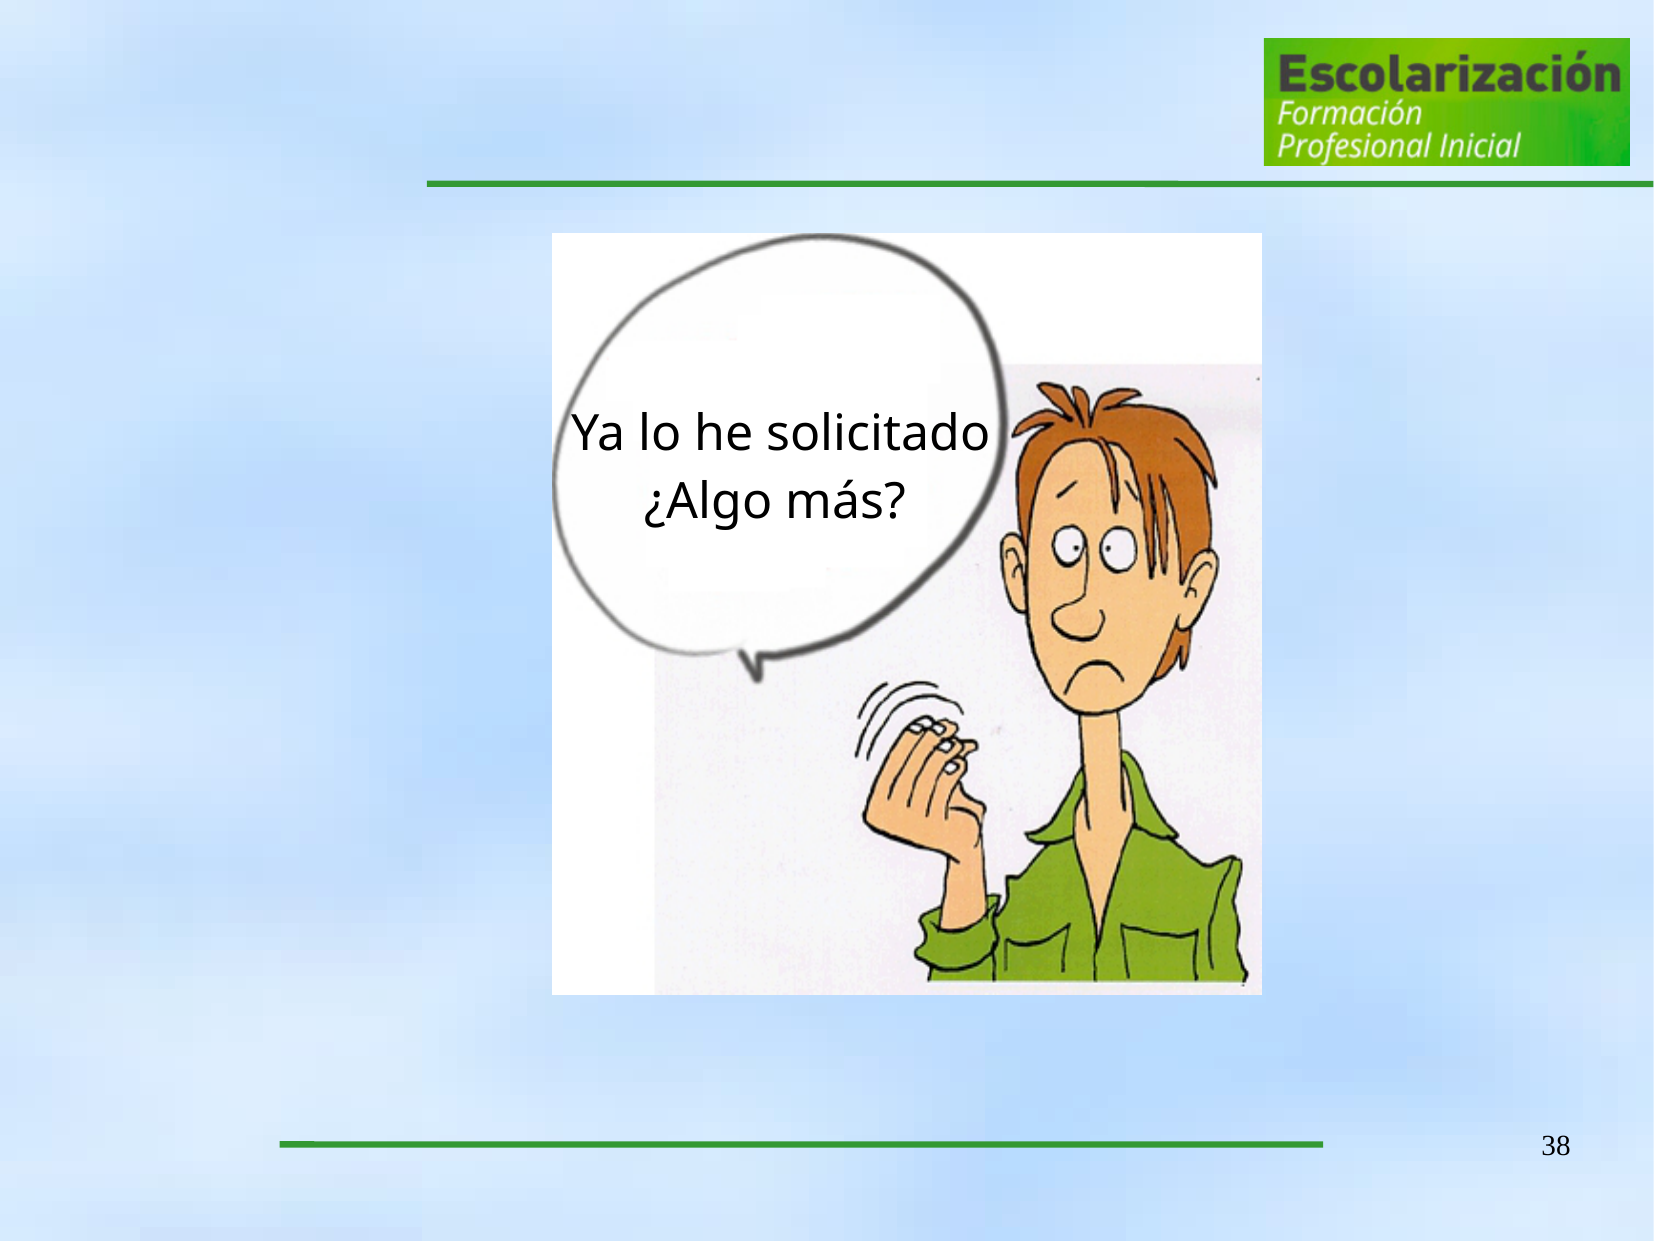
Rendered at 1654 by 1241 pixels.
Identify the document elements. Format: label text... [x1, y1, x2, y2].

text_box Ya lo he solicitado ¿Algo más? [423, 389, 1097, 918]
picture [0, 0, 1654, 1241]
